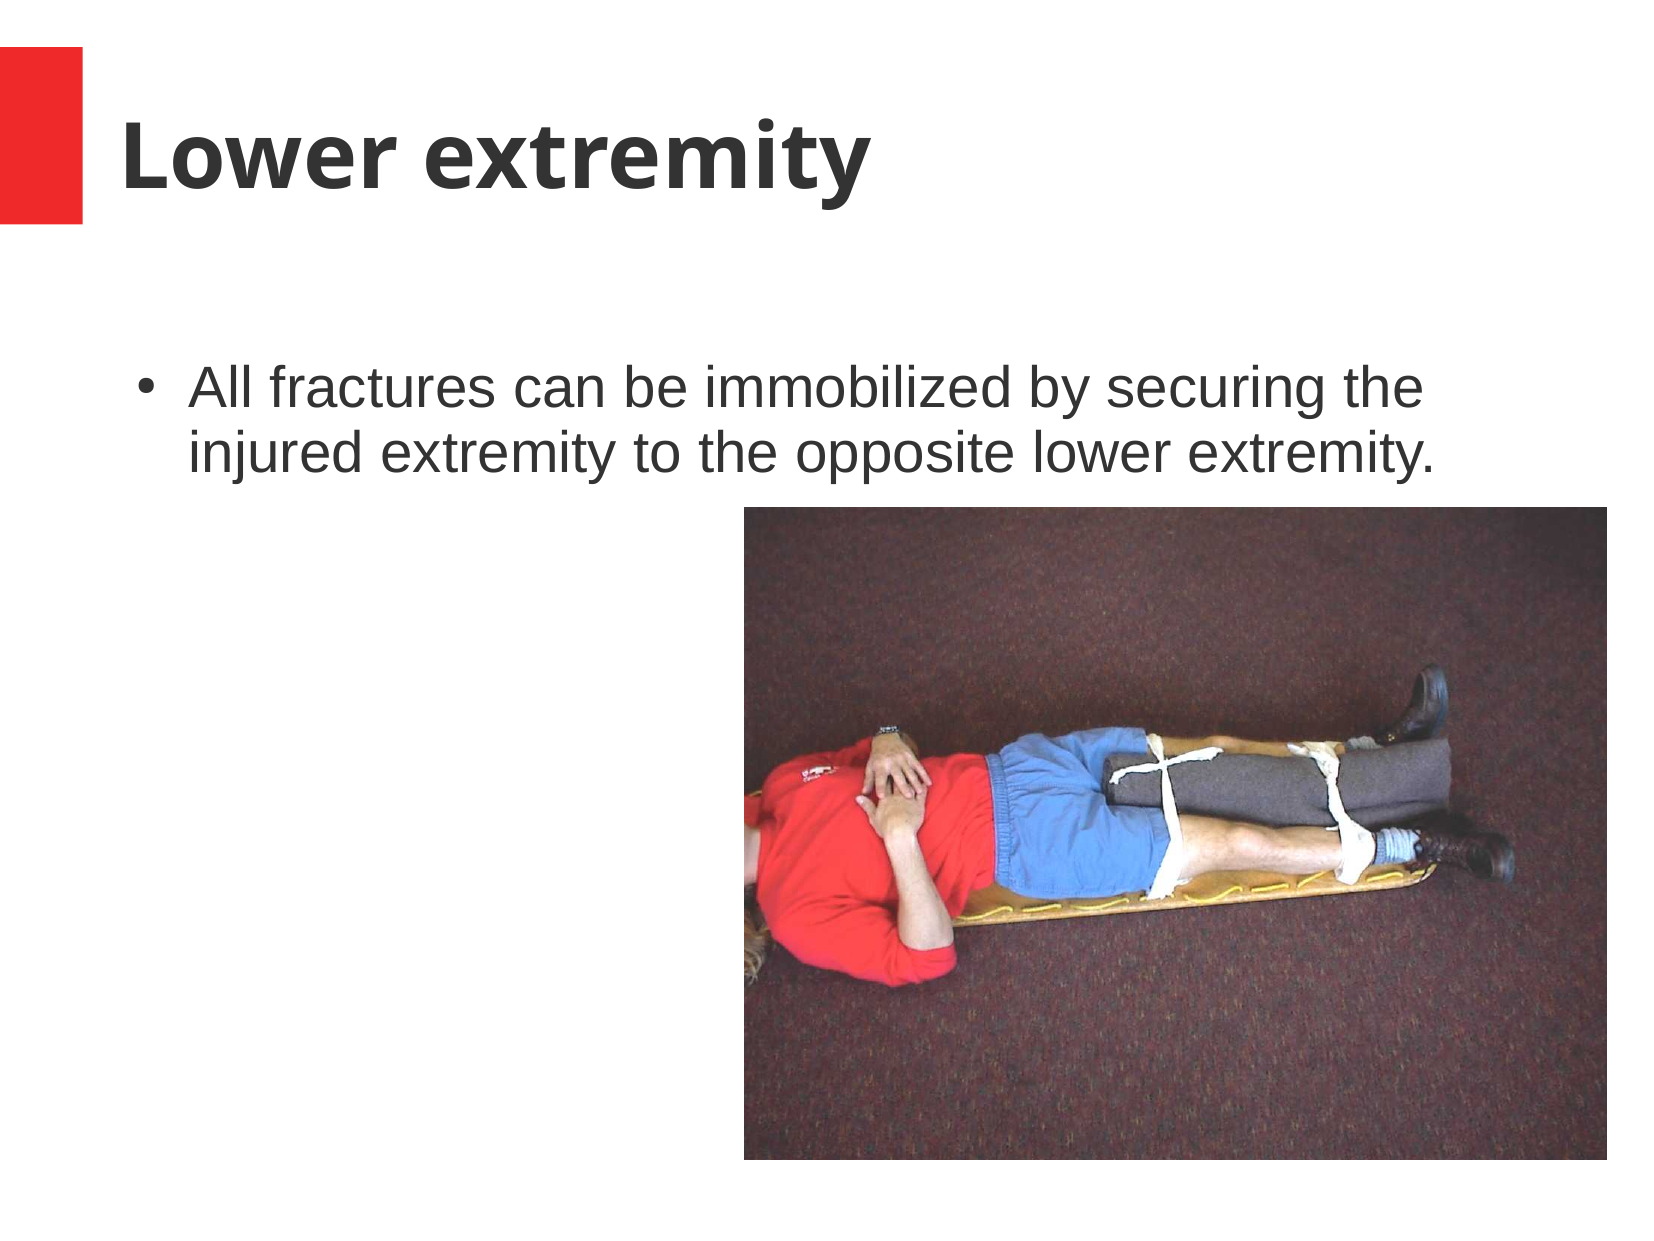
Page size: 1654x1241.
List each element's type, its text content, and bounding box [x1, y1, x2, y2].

picture [744, 507, 1607, 1160]
list All fractures can be immobilized by securing the injured extremity to the opposite lower extremity. [118, 354, 1536, 1074]
title Lower extremity [118, 49, 1571, 257]
